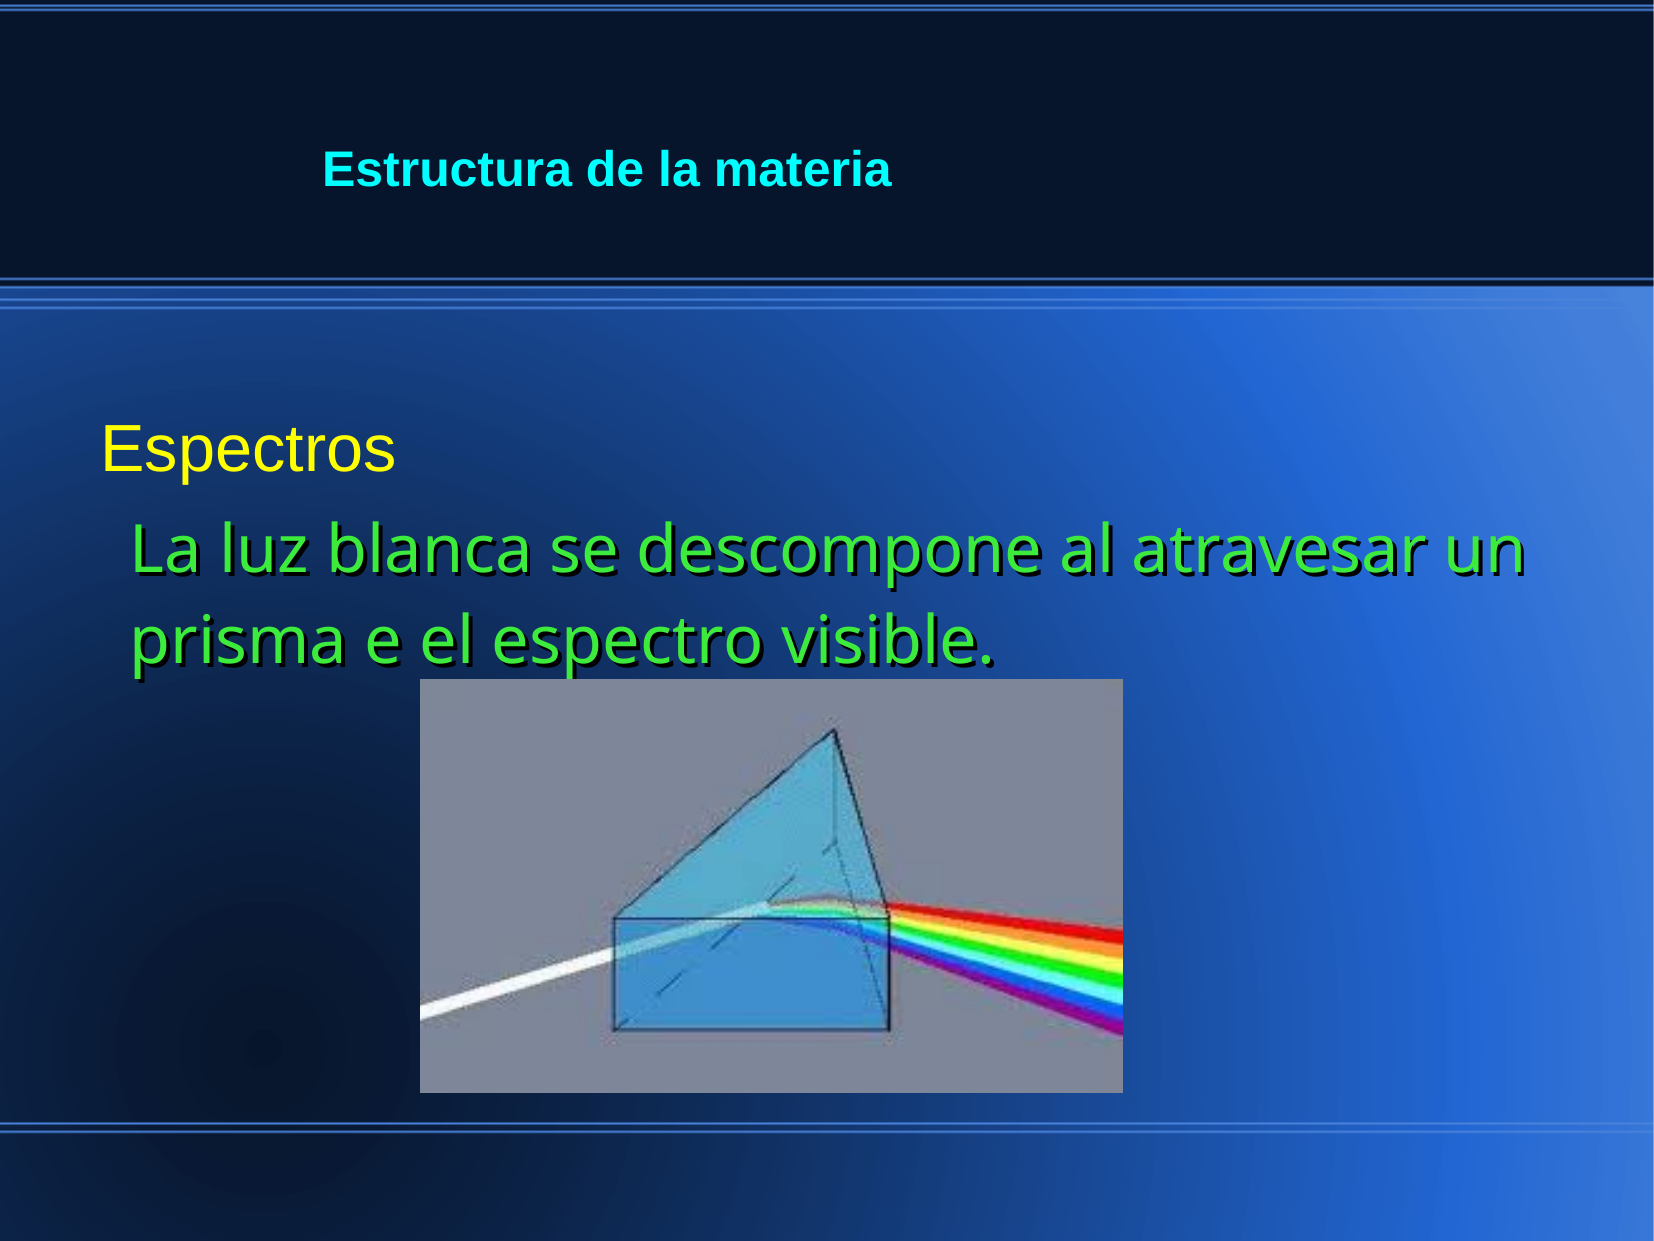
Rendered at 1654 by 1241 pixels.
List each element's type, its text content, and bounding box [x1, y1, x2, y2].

text_box La luz blanca se descompone al atravesar un prisma e el espectro visible. [59, 501, 1625, 680]
title Estructura de la materia [32, 118, 1182, 220]
list Espectros [29, 306, 1595, 562]
picture [0, 0, 1654, 1241]
